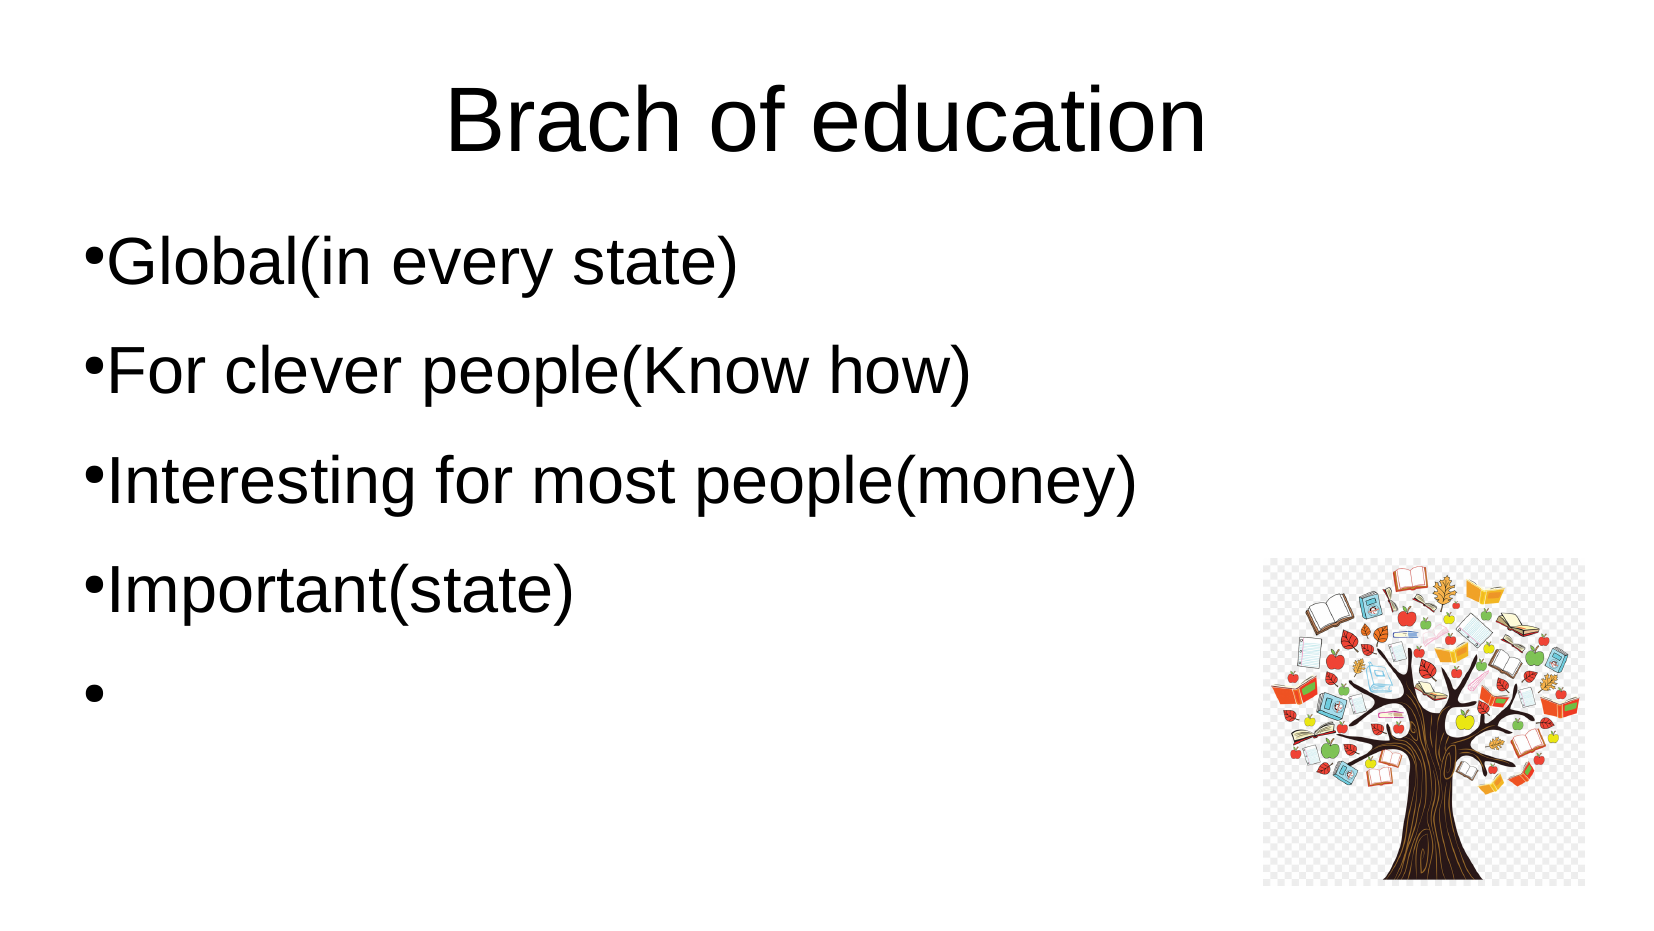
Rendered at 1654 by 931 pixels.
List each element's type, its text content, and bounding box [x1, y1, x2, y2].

list Global(in every state) For clever people(Know how) Interesting for most people(money) Important(state) [82, 217, 1571, 758]
picture [1263, 558, 1585, 886]
title Brach of education [82, 37, 1571, 193]
